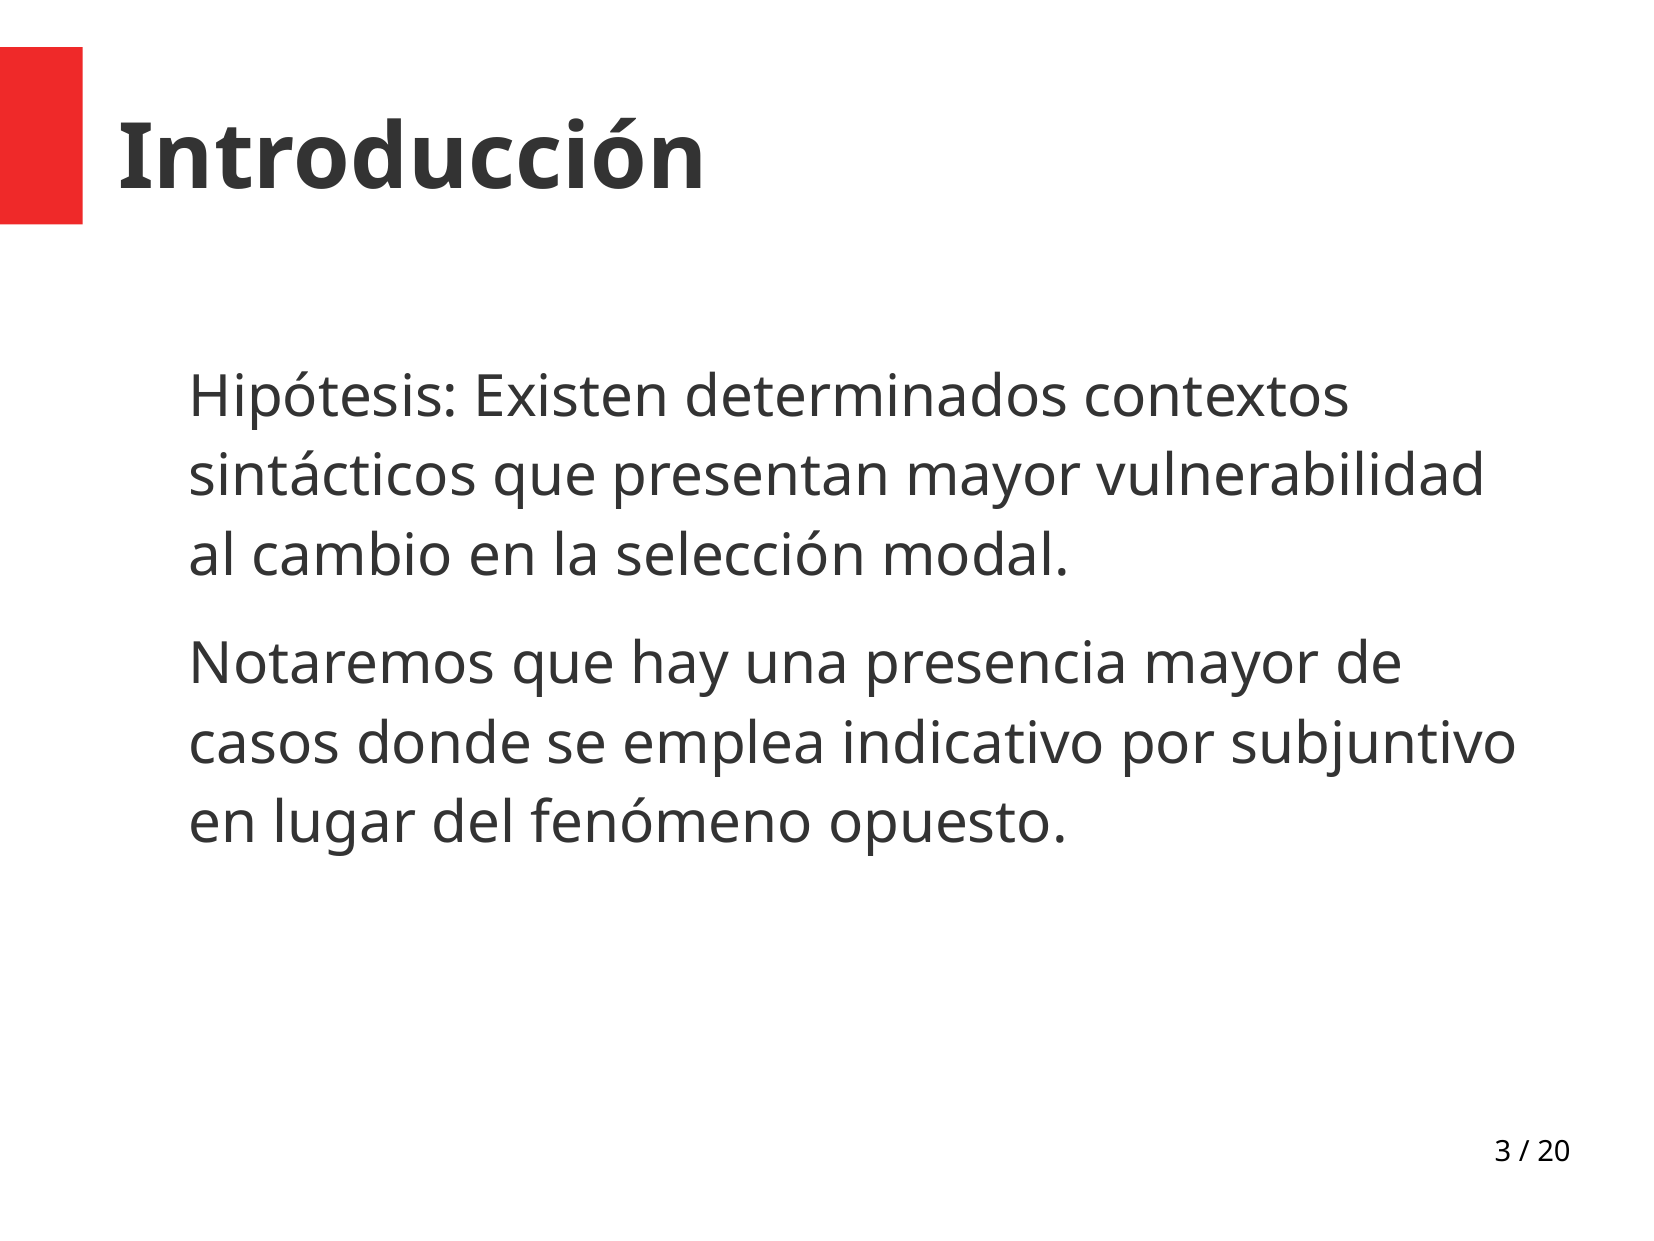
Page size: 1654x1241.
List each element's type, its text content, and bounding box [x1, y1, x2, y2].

list Hipótesis: Existen determinados contextos sintácticos que presentan mayor vulnerabilidad al cambio en la selección modal. Notaremos que hay una presencia mayor de casos donde se emplea indicativo por subjuntivo en lugar del fenómeno opuesto. [118, 354, 1536, 1074]
title Introducción [118, 49, 1571, 257]
